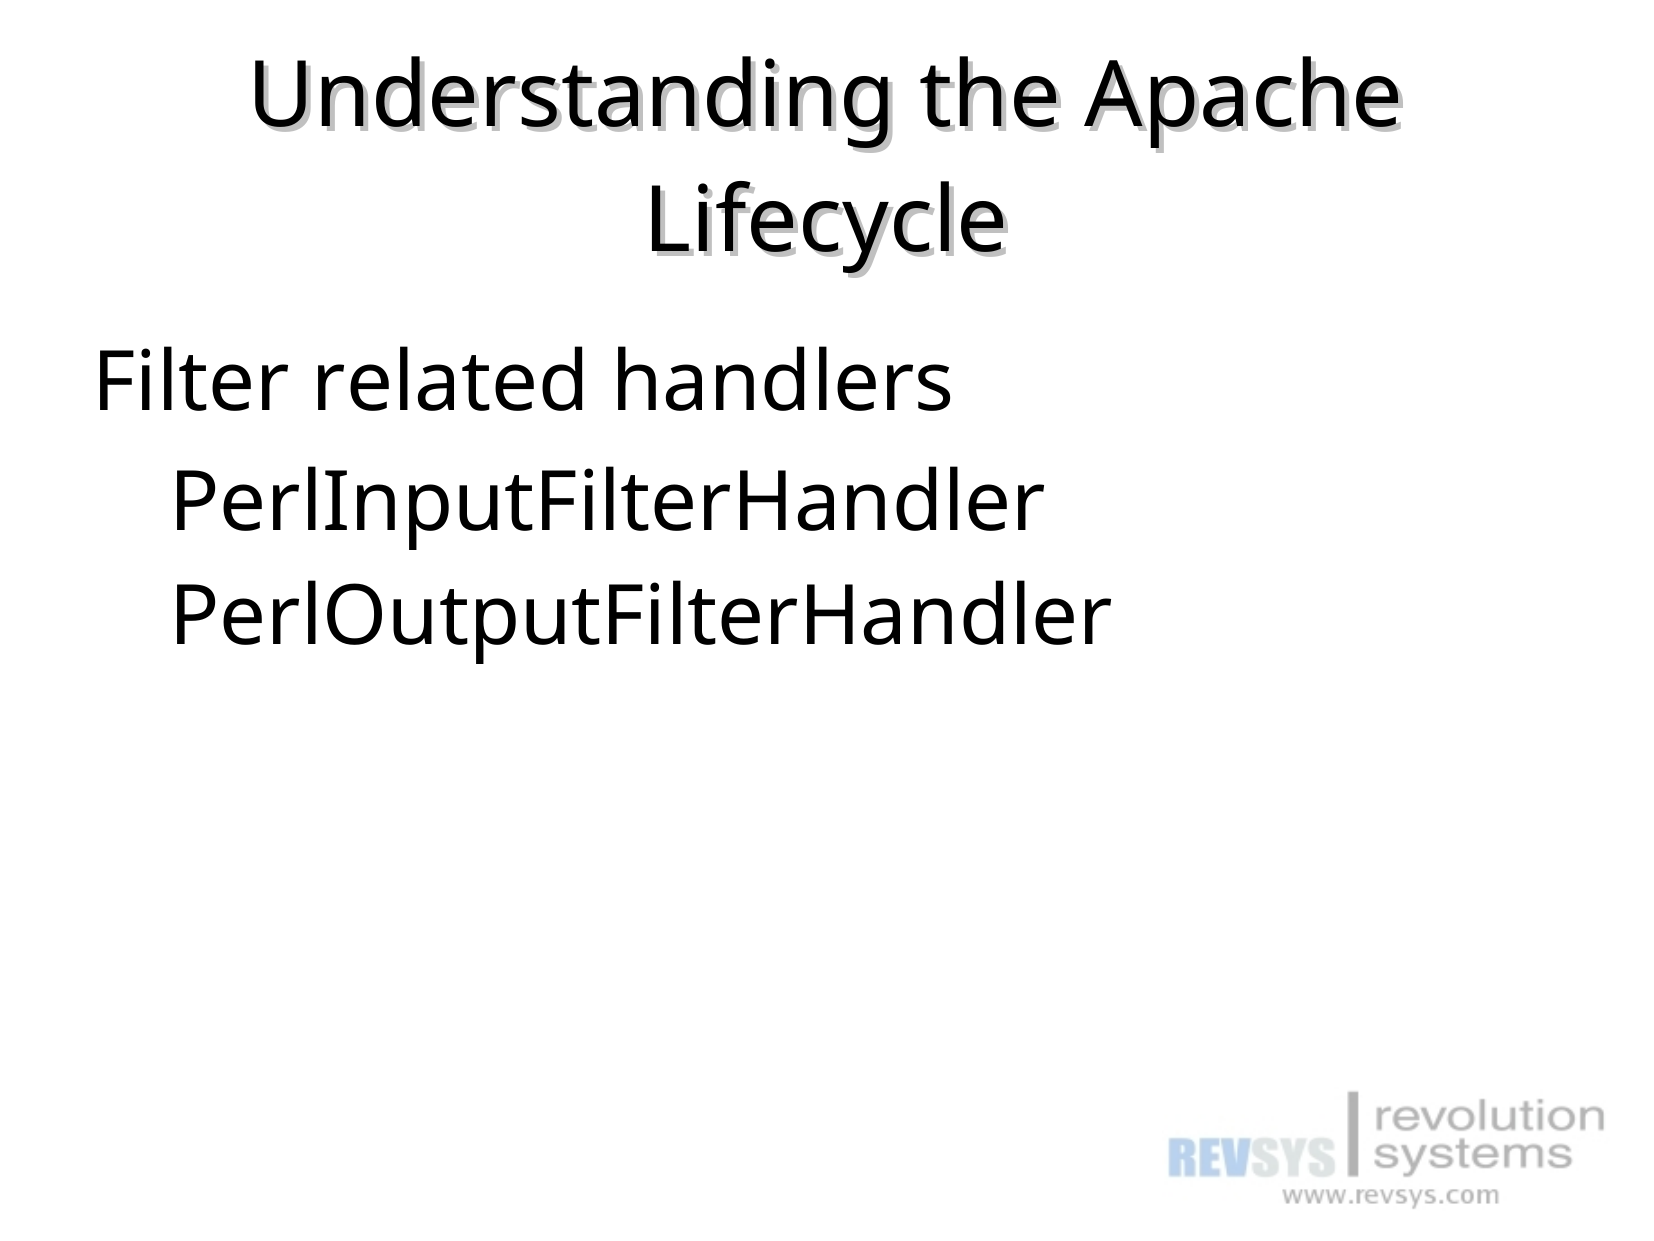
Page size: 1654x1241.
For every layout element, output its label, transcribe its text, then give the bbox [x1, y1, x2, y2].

list Filter related handlers PerlInputFilterHandler PerlOutputFilterHandler [75, 337, 1563, 985]
picture [1162, 1087, 1613, 1211]
title Understanding the Apache Lifecycle [82, 49, 1571, 257]
